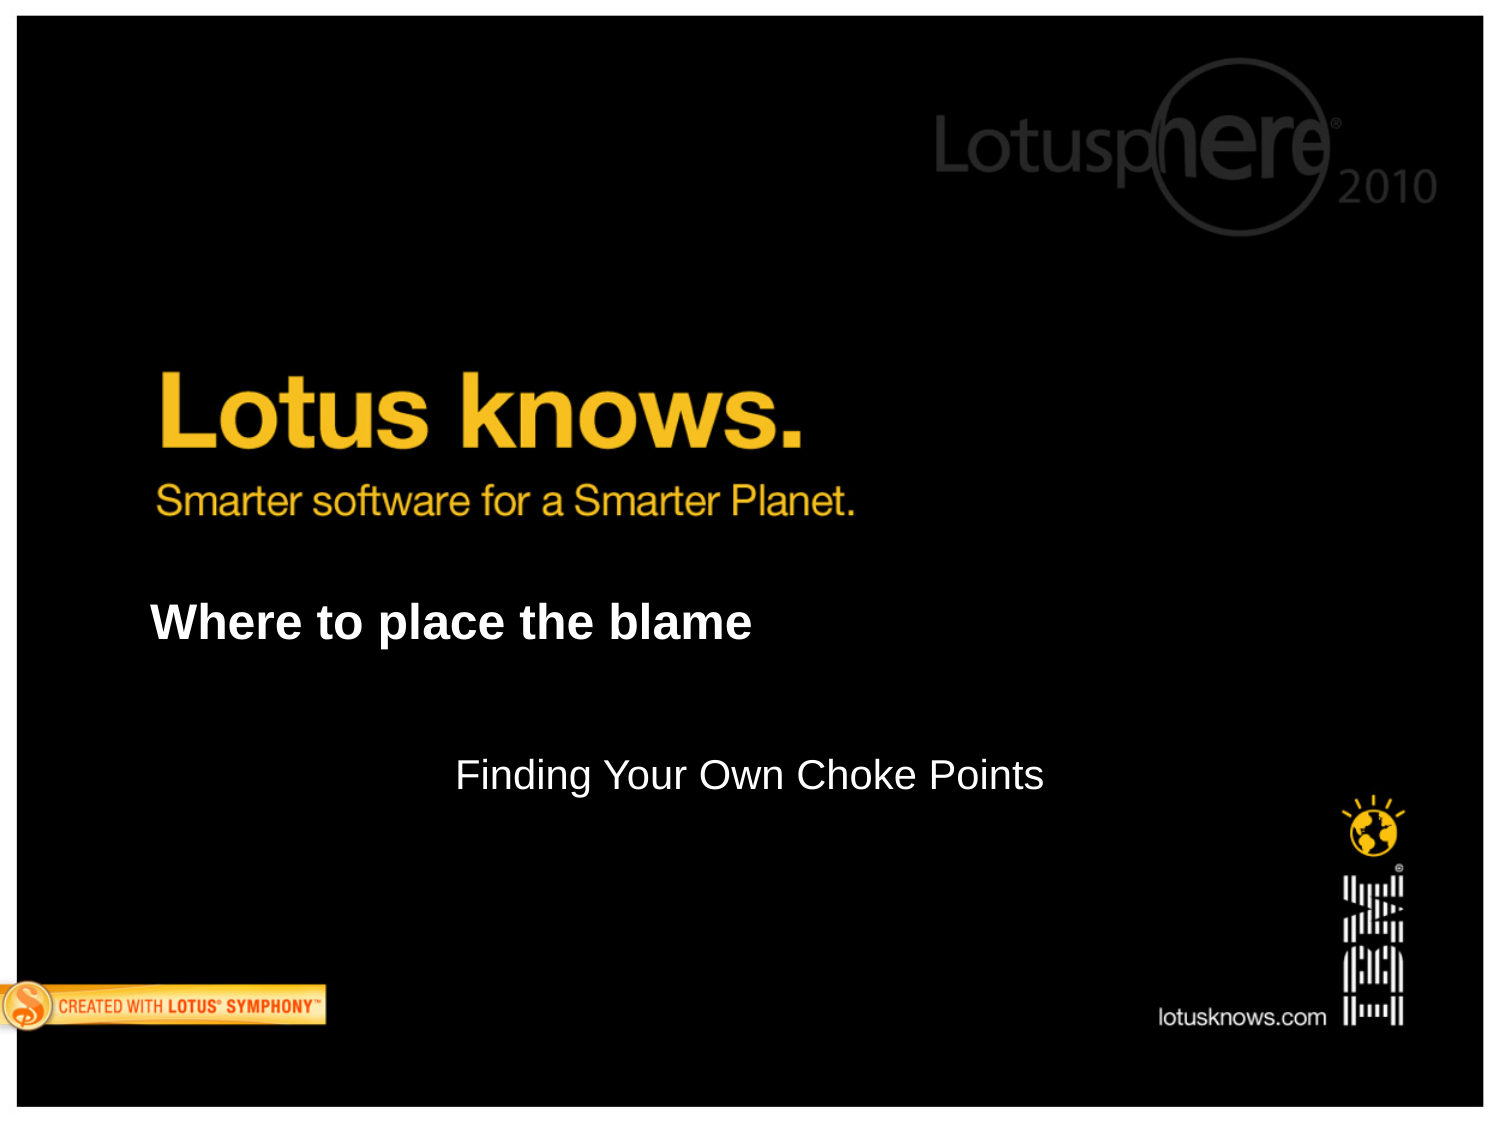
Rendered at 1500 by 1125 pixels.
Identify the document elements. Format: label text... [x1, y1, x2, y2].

text_box Finding Your Own Choke Points [225, 750, 1276, 976]
title Where to place the blame [150, 549, 1338, 651]
picture [0, 0, 1499, 1125]
